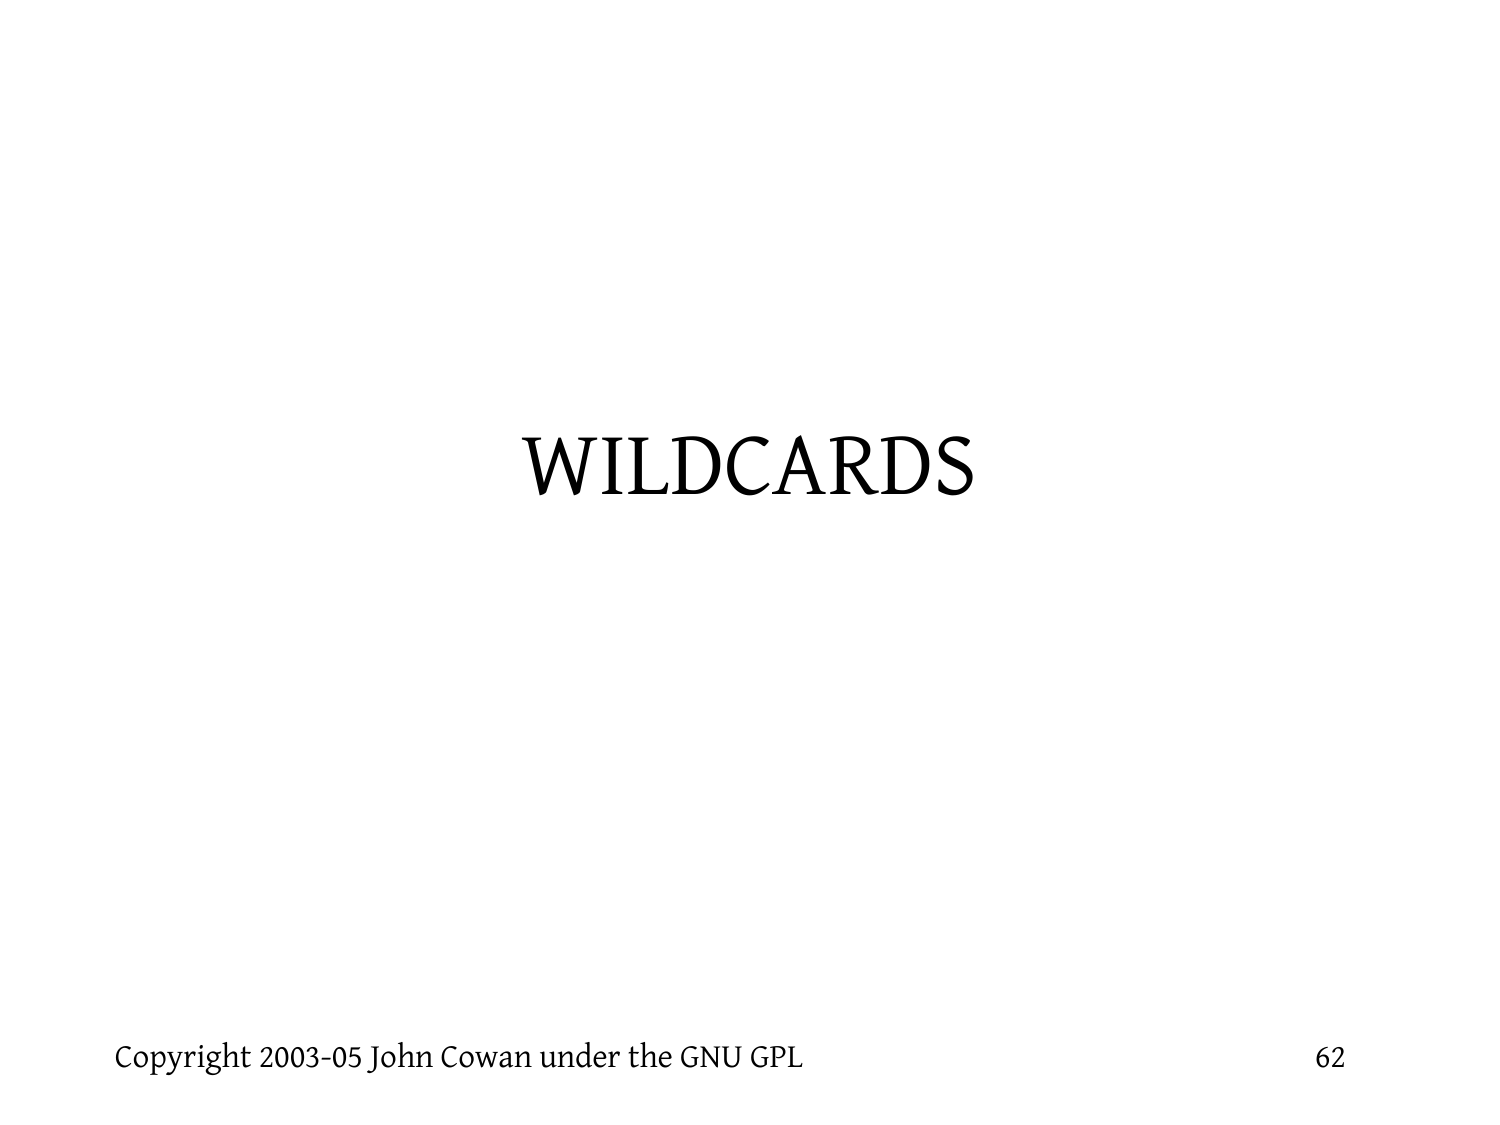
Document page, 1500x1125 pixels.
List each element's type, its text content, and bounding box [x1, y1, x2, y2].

title WILDCARDS [112, 375, 1388, 563]
